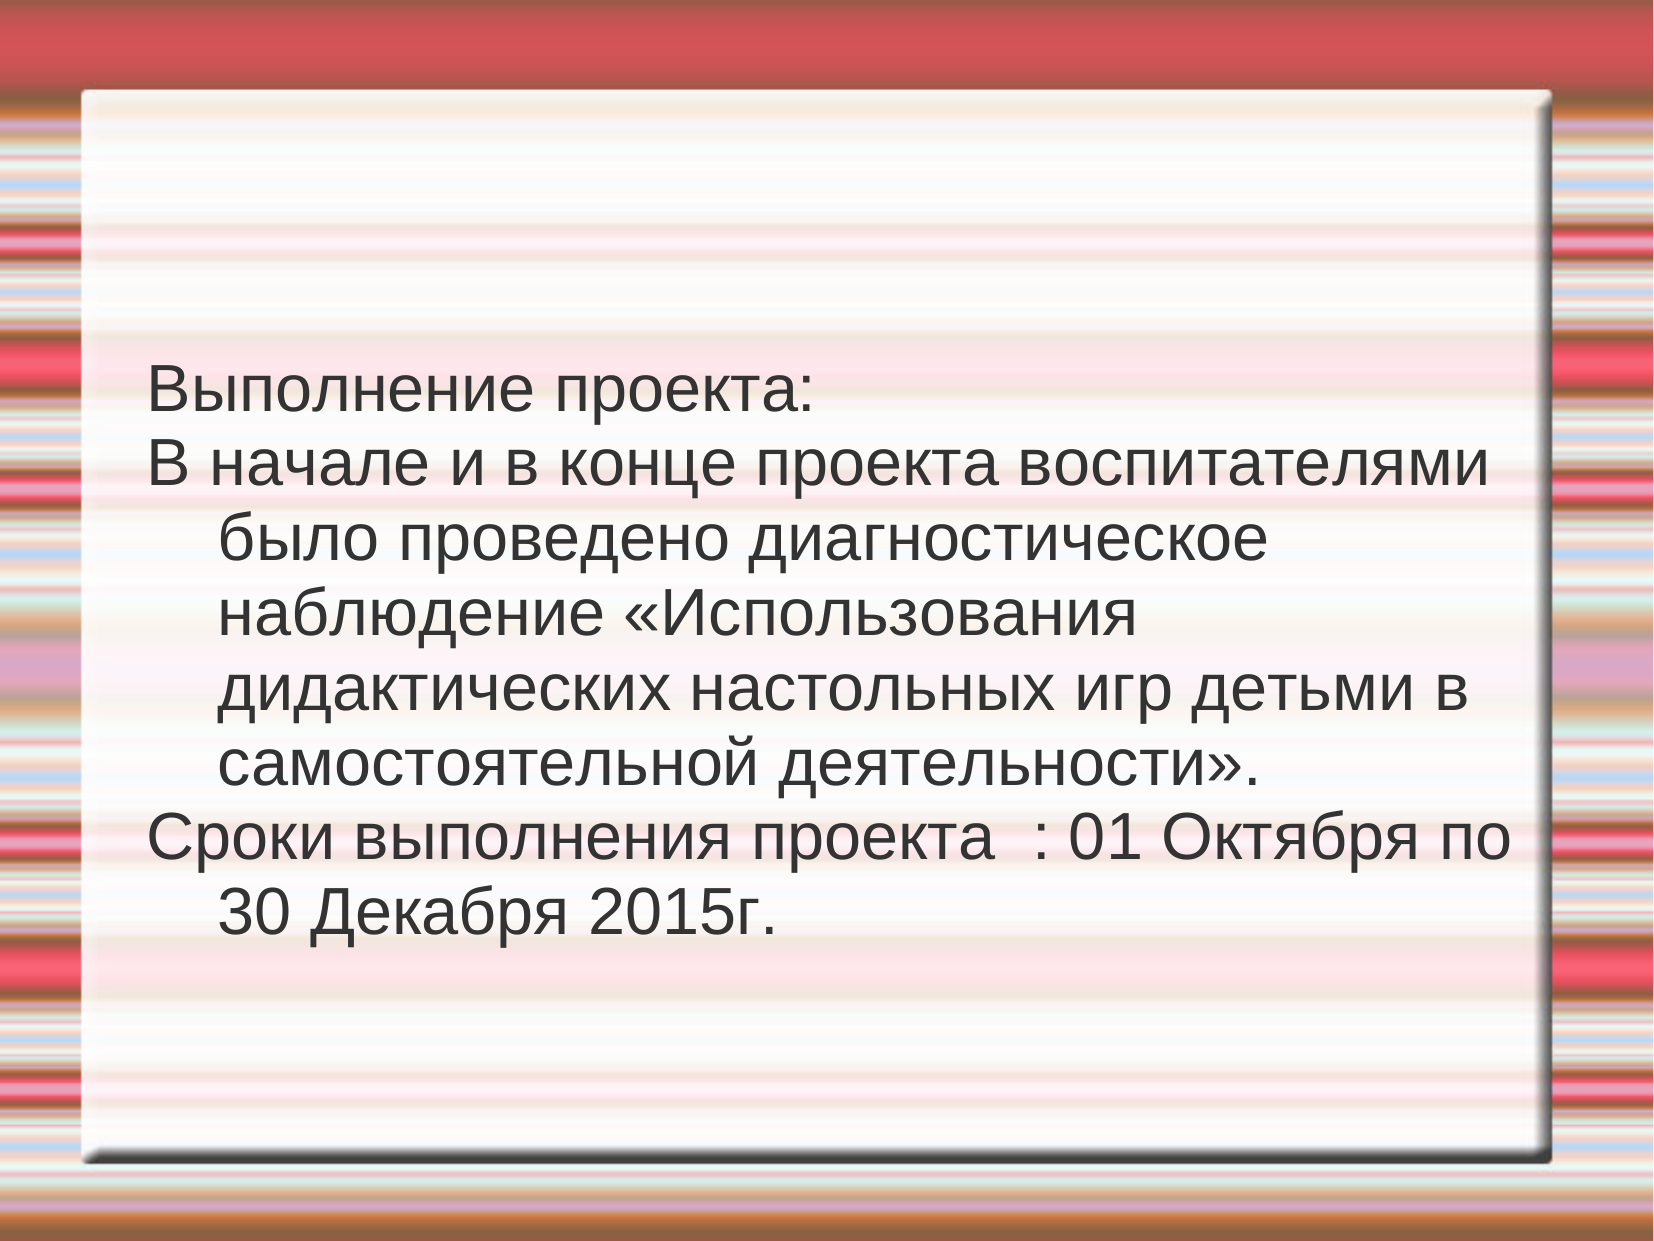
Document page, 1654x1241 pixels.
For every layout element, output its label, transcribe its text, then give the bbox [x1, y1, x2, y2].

picture [0, 0, 1654, 1241]
list Выполнение проекта: В начале и в конце проекта воспитателями было проведено диагностическое наблюдение «Использования дидактических настольных игр детьми в самостоятельной деятельности». Сроки выполнения проекта : 01 Октября по 30 Декабря 2015г. [134, 350, 1516, 1118]
